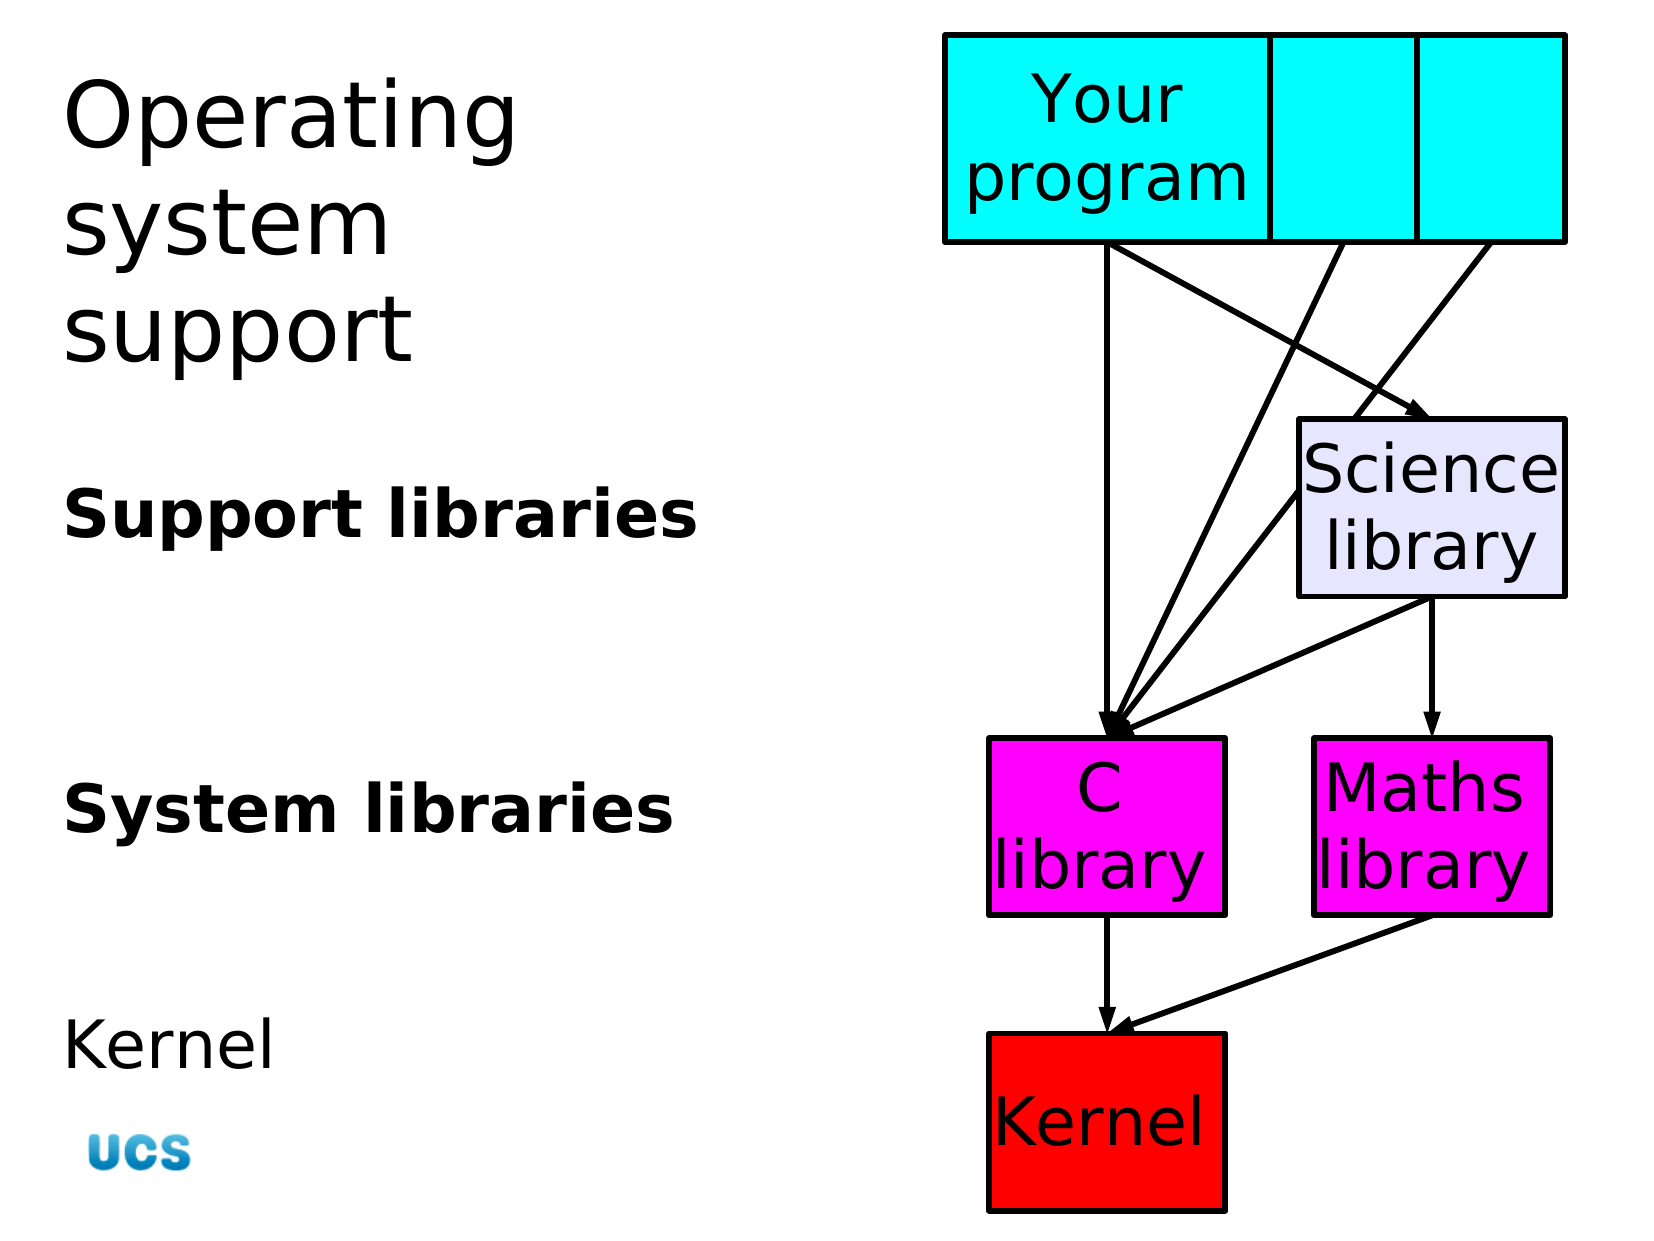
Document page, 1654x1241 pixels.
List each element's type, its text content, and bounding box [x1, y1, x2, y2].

text_box System libraries [59, 767, 680, 852]
text_box C library [989, 738, 1226, 916]
text_box Kernel [59, 1003, 280, 1088]
text_box Kernel [989, 1033, 1226, 1211]
text_box [1269, 35, 1565, 243]
picture [88, 1133, 191, 1172]
text_box Maths library [1313, 738, 1551, 916]
text_box Support libraries [59, 472, 703, 557]
text_box Science library [1299, 419, 1565, 597]
text_box Your program [944, 35, 1269, 243]
text_box Operating system support [59, 59, 525, 387]
